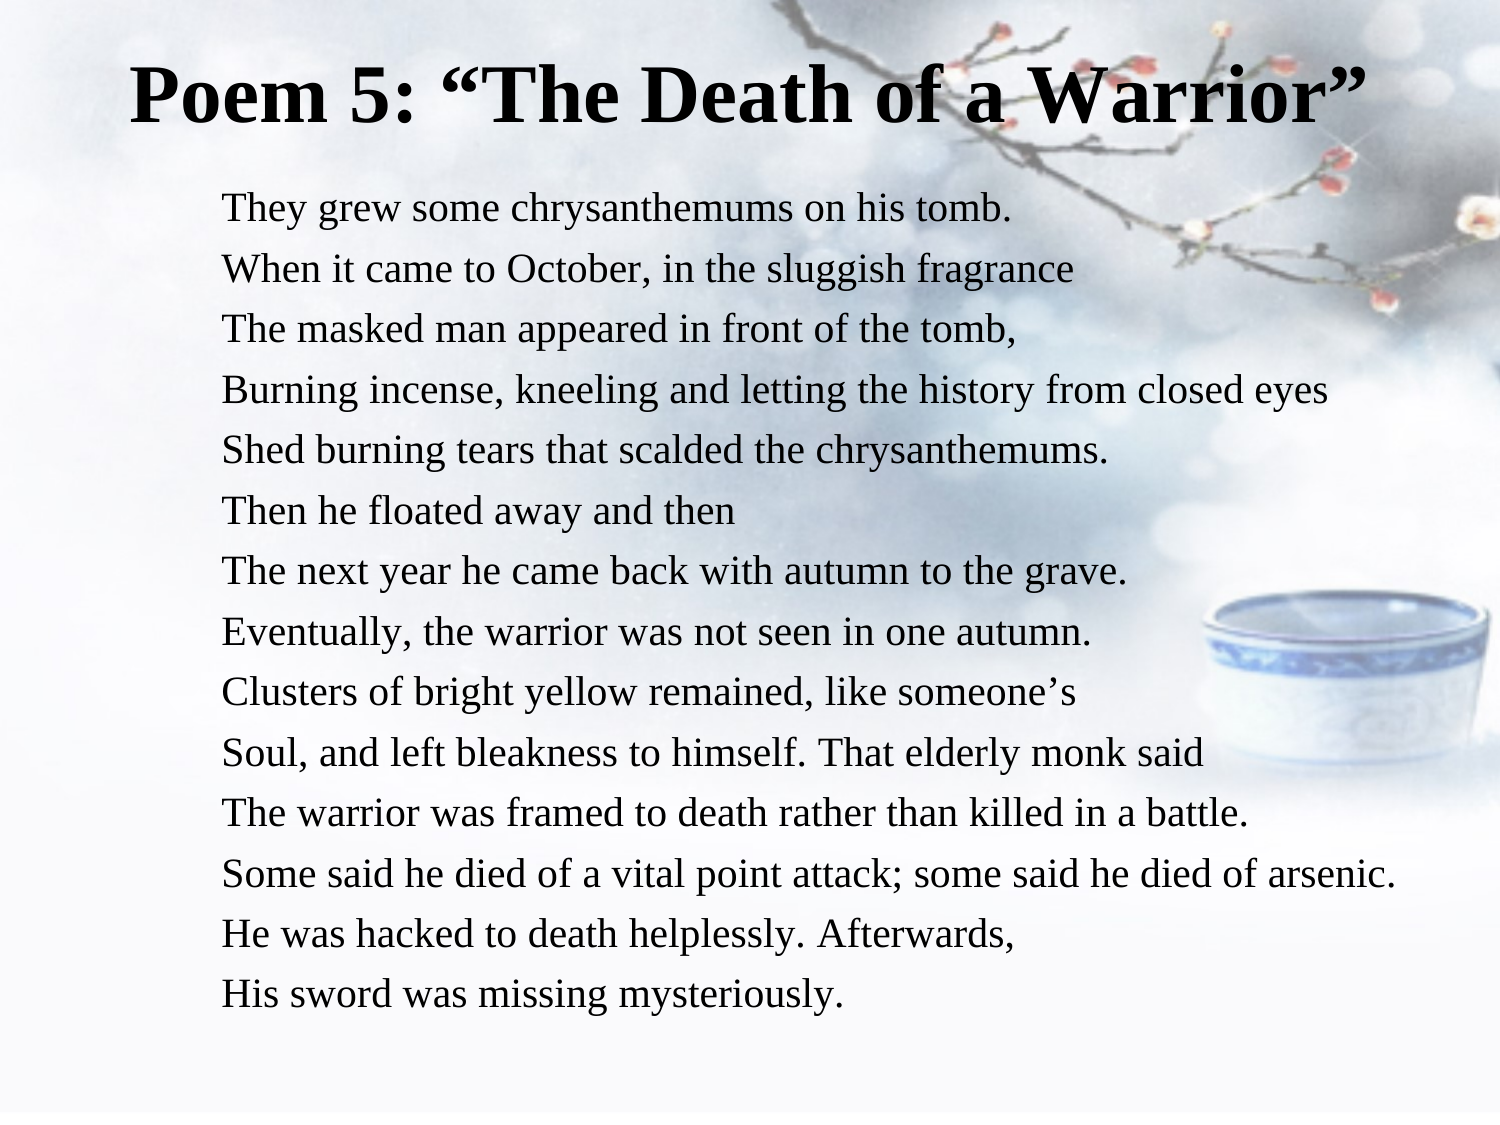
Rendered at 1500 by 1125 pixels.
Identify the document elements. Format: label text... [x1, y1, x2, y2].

title Poem 5: “The Death of a Warrior” [75, 45, 1426, 233]
picture [0, 0, 1500, 1125]
list They grew some chrysanthemums on his tomb. When it came to October, in the sluggish fragrance The masked man appeared in front of the tomb, Burning incense, kneeling and letting the history from closed eyes Shed burning tears that scalded the chrysanthemums. Then he floated away and then The next year he came back with autumn to the grave. Eventually, the warrior was not seen in one autumn. Clusters of bright yellow remained, like someone’s Soul, and left bleakness to himself. That elderly monk said The warrior was framed to death rather than killed in a battle. Some said he died of a vital point attack; some said he died of arsenic. He was hacked to death helplessly. Afterwards, His sword was missing mysteriously. [206, 172, 1459, 1083]
